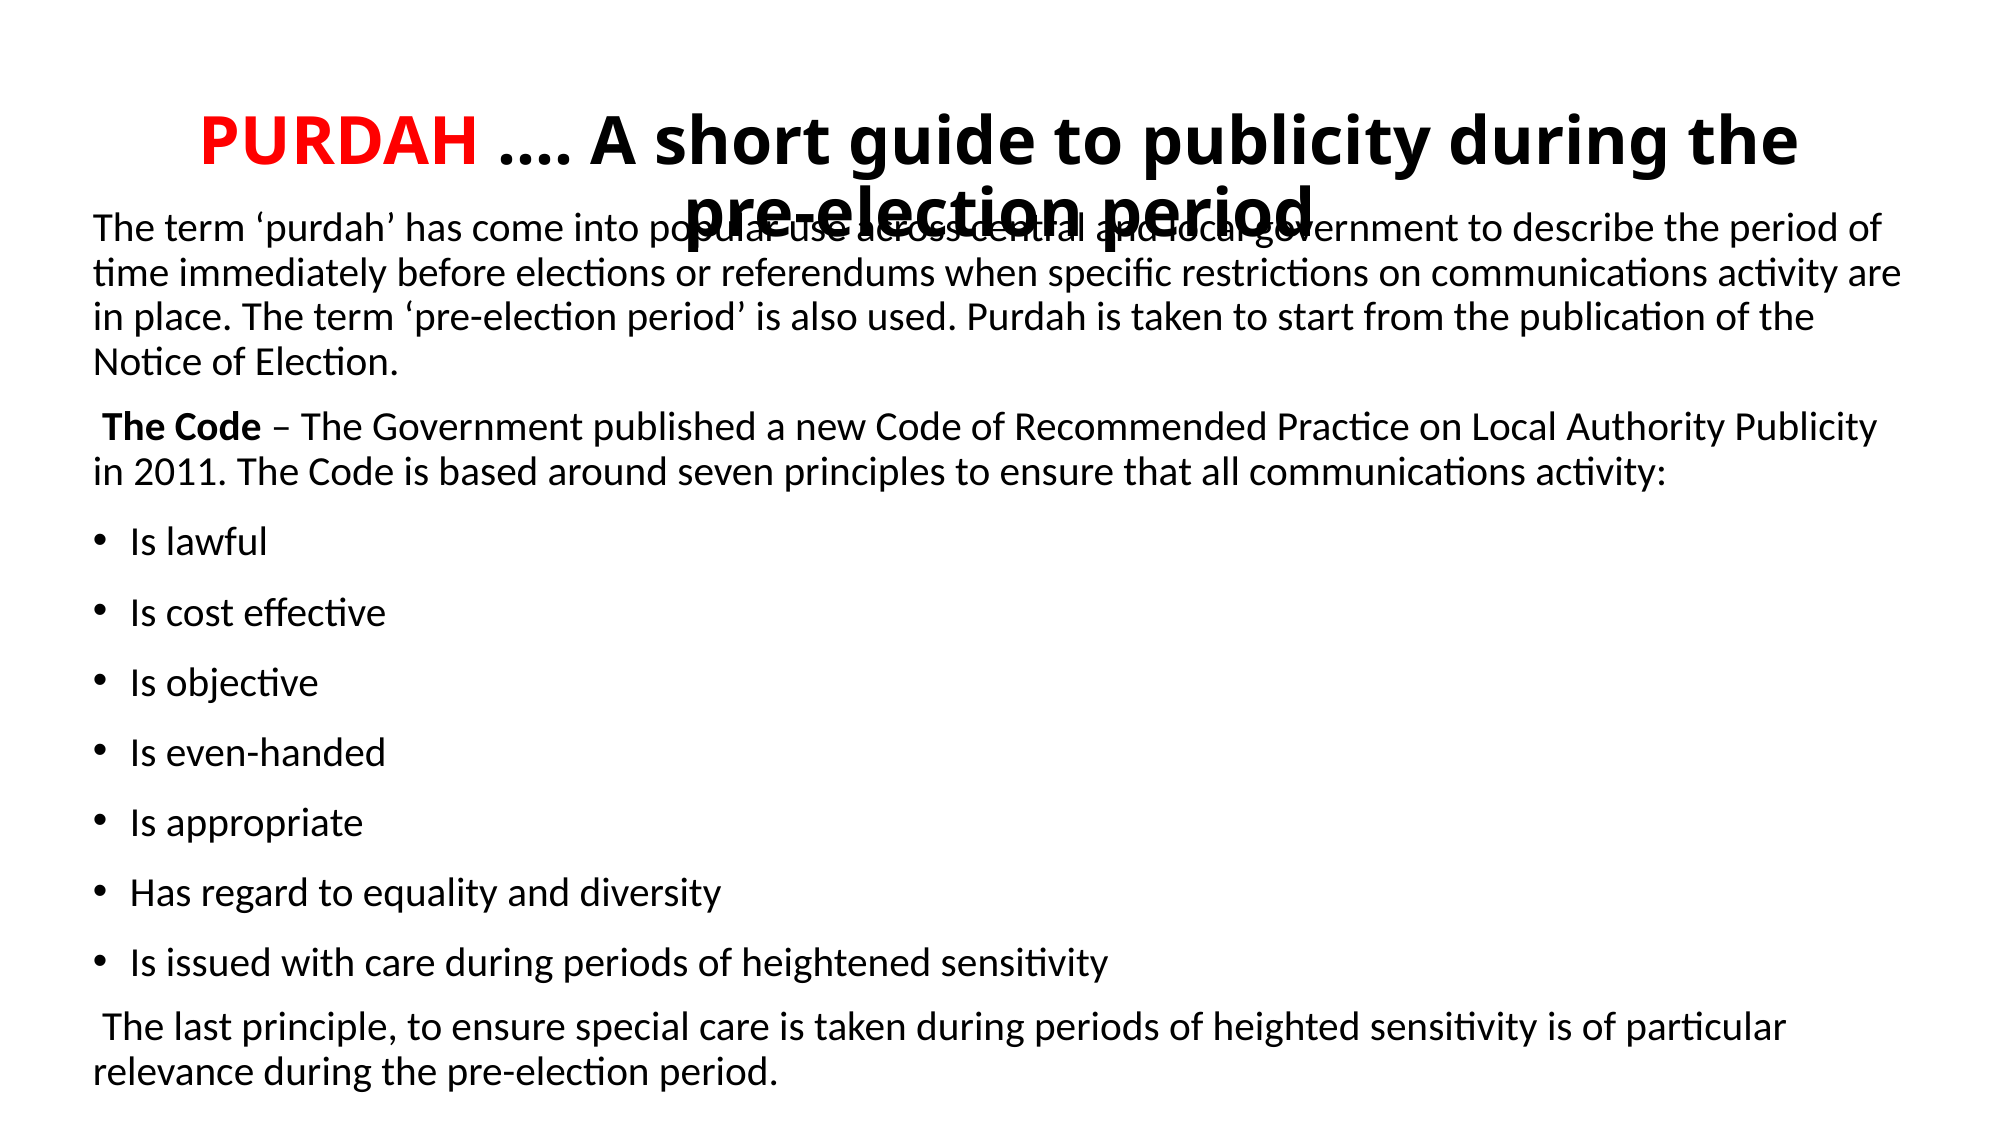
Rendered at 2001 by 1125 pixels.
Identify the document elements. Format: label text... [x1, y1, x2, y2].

list The term ‘purdah’ has come into popular use across central and local government to describe the period of time immediately before elections or referendums when specific restrictions on communications activity are in place. The term ‘pre-election period’ is also used. Purdah is taken to start from the publication of the Notice of Election. The Code – The Government published a new Code of Recommended Practice on Local Authority Publicity in 2011. The Code is based around seven principles to ensure that all communications activity: Is lawful Is cost effective Is objective Is even-handed Is appropriate Has regard to equality and diversity Is issued with care during periods of heightened sensitivity The last principle, to ensure special care is taken during periods of heighted sensitivity is of particular relevance during the pre-election period. [77, 198, 1923, 1107]
title PURDAH …. A short guide to publicity during the pre-election period [137, 27, 1863, 198]
